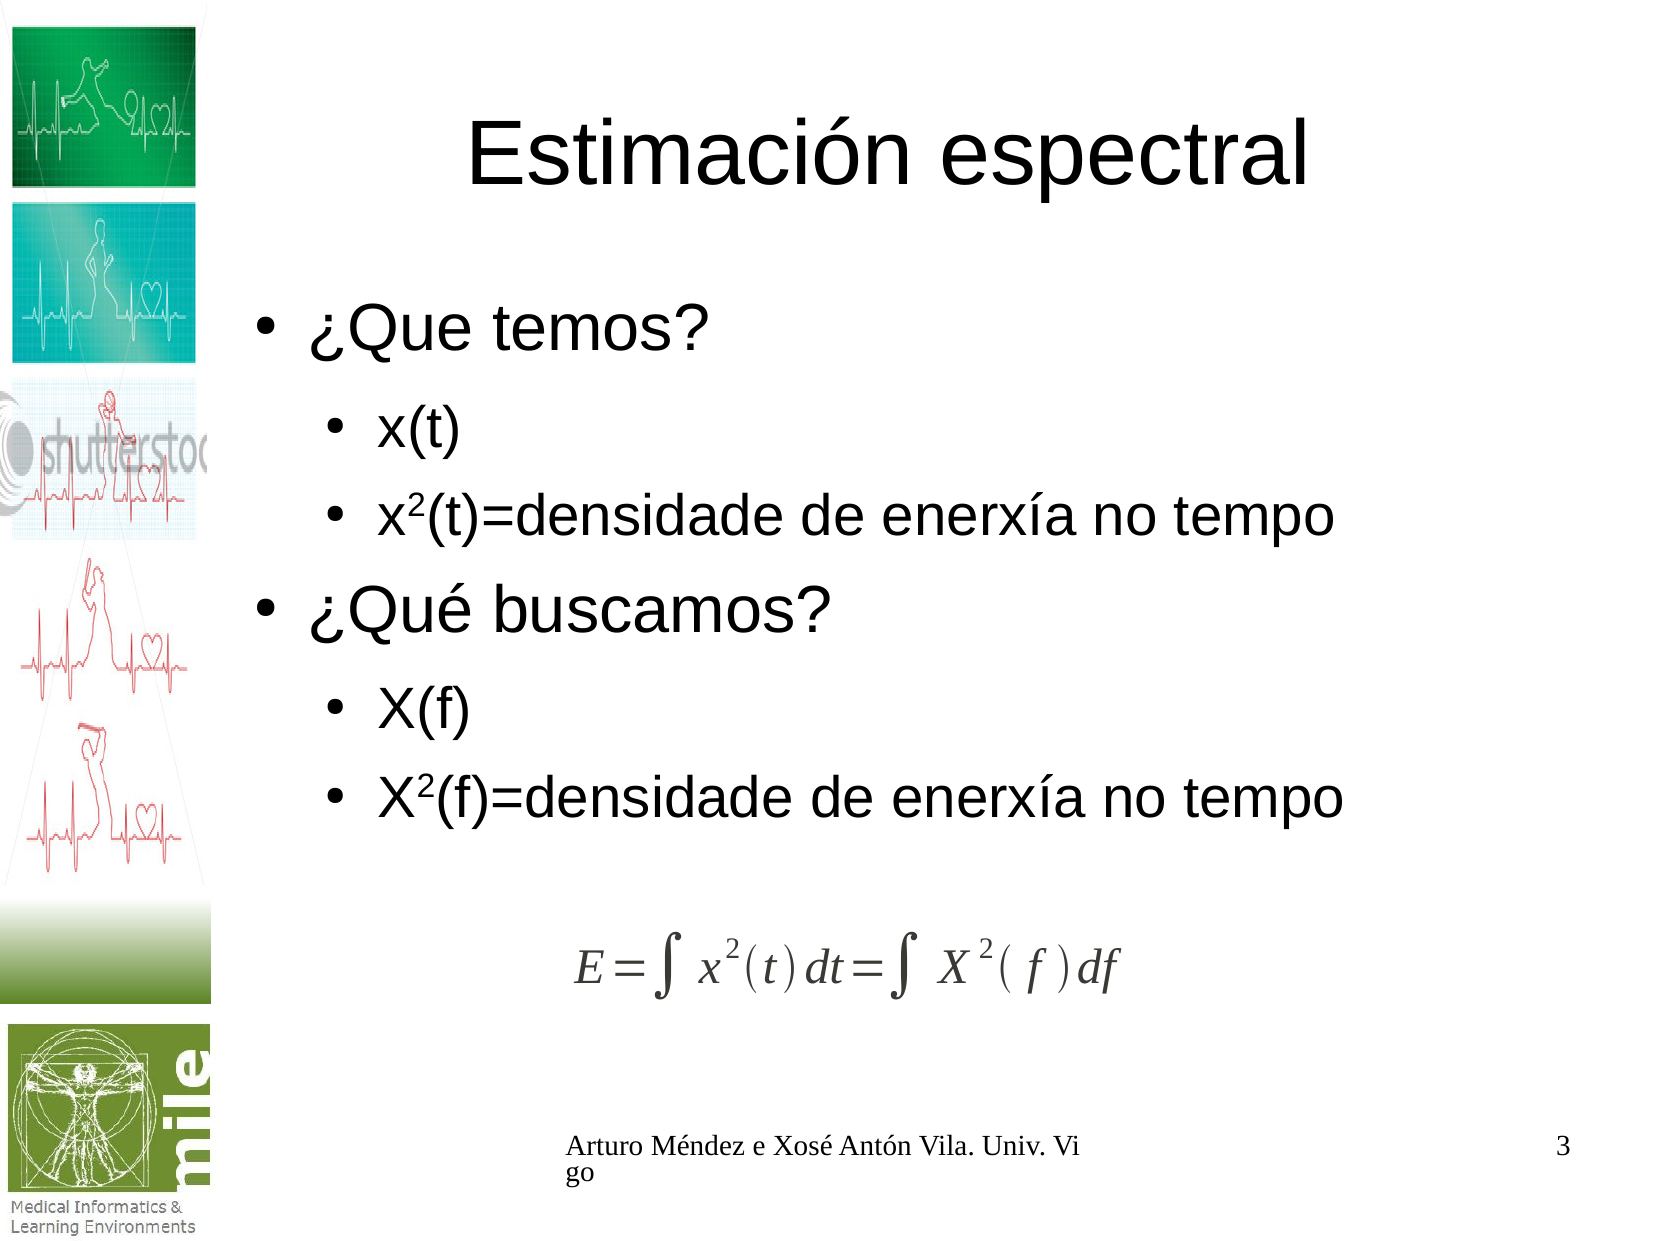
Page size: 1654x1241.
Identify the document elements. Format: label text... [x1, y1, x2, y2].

chart [565, 928, 1123, 1004]
title Estimación espectral [206, 49, 1571, 257]
picture [0, 0, 207, 886]
picture [0, 1008, 228, 1241]
list ¿Que temos? x(t) x2(t)=densidade de enerxía no tempo ¿Qué buscamos? X(f) X2(f)=densidade de enerxía no tempo [236, 290, 1571, 1109]
